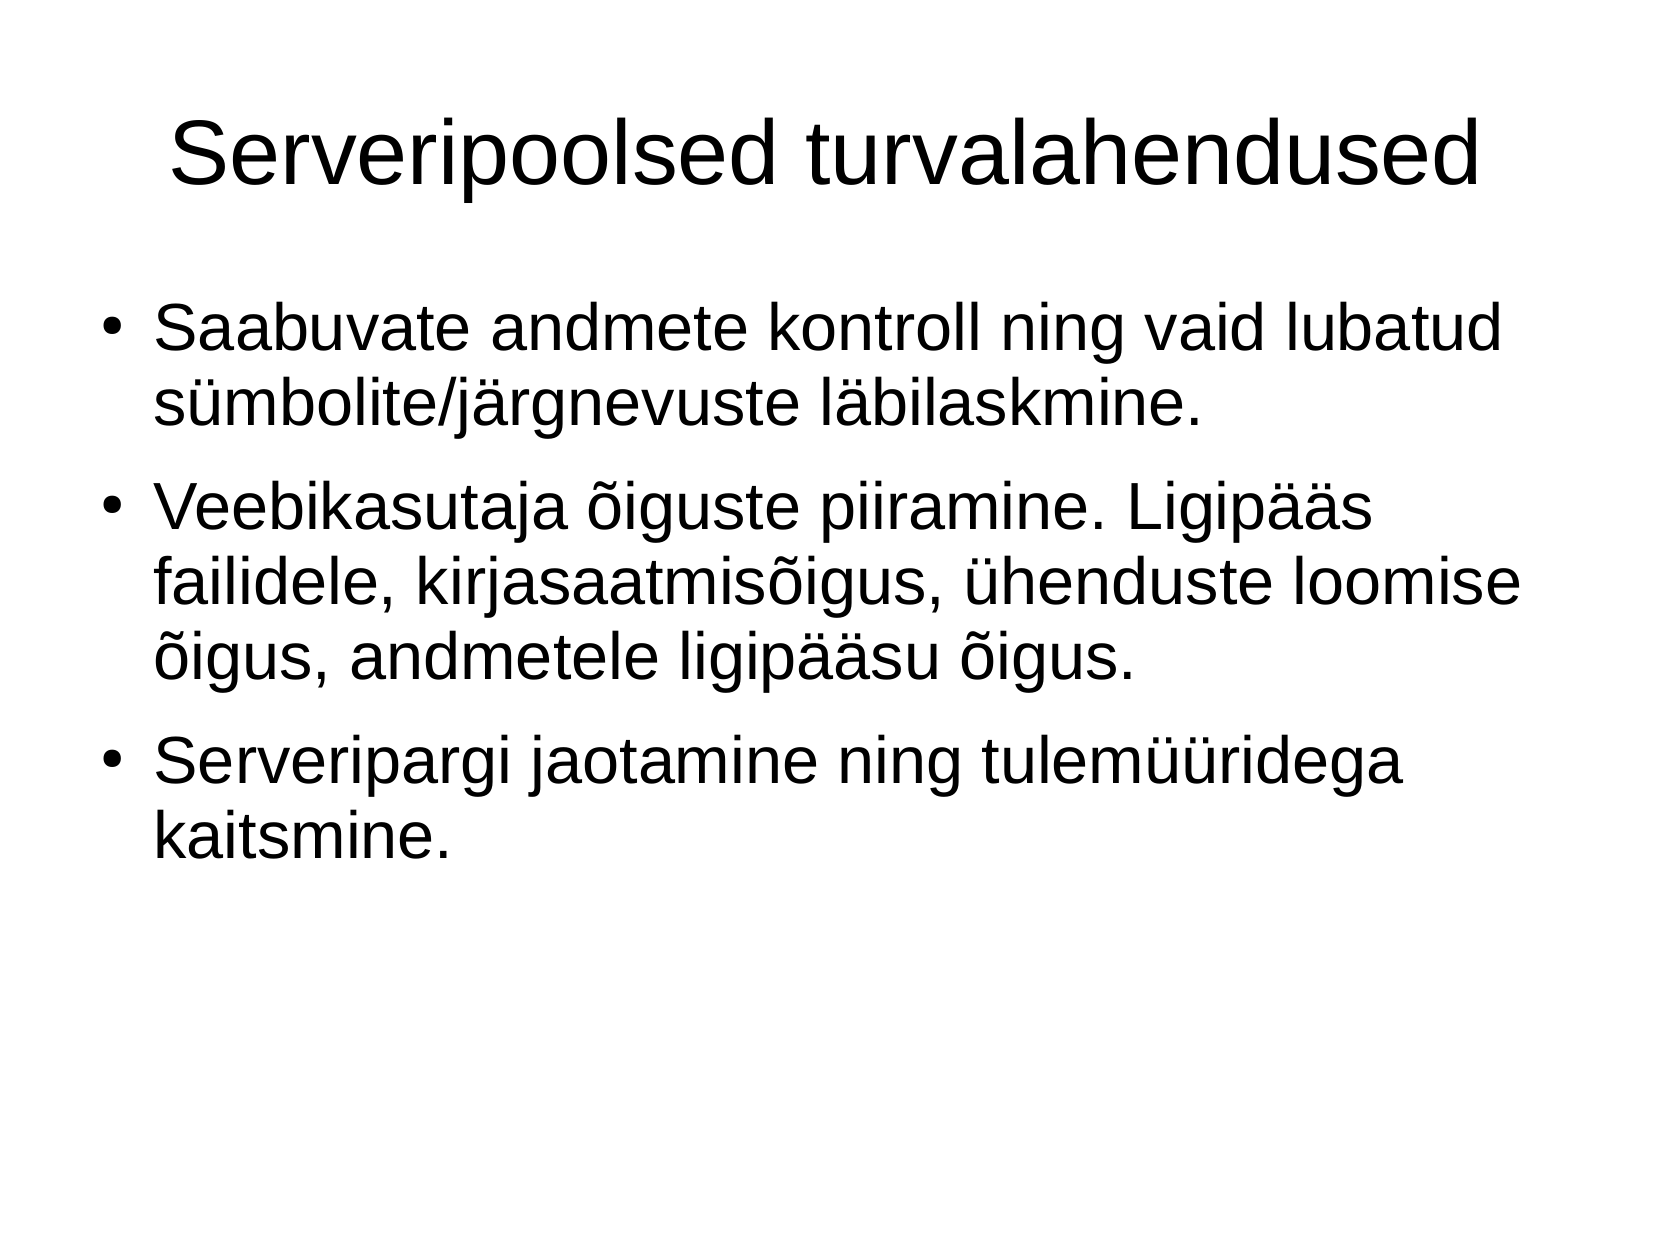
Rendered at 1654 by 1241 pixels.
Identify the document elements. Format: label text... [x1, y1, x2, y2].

title Serveripoolsed turvalahendused [82, 56, 1571, 250]
list Saabuvate andmete kontroll ning vaid lubatud sümbolite/järgnevuste läbilaskmine. Veebikasutaja õiguste piiramine. Ligipääs failidele, kirjasaatmisõigus, ühenduste loomise õigus, andmetele ligipääsu õigus. Serveripargi jaotamine ning tulemüüridega kaitsmine. [82, 290, 1571, 1094]
